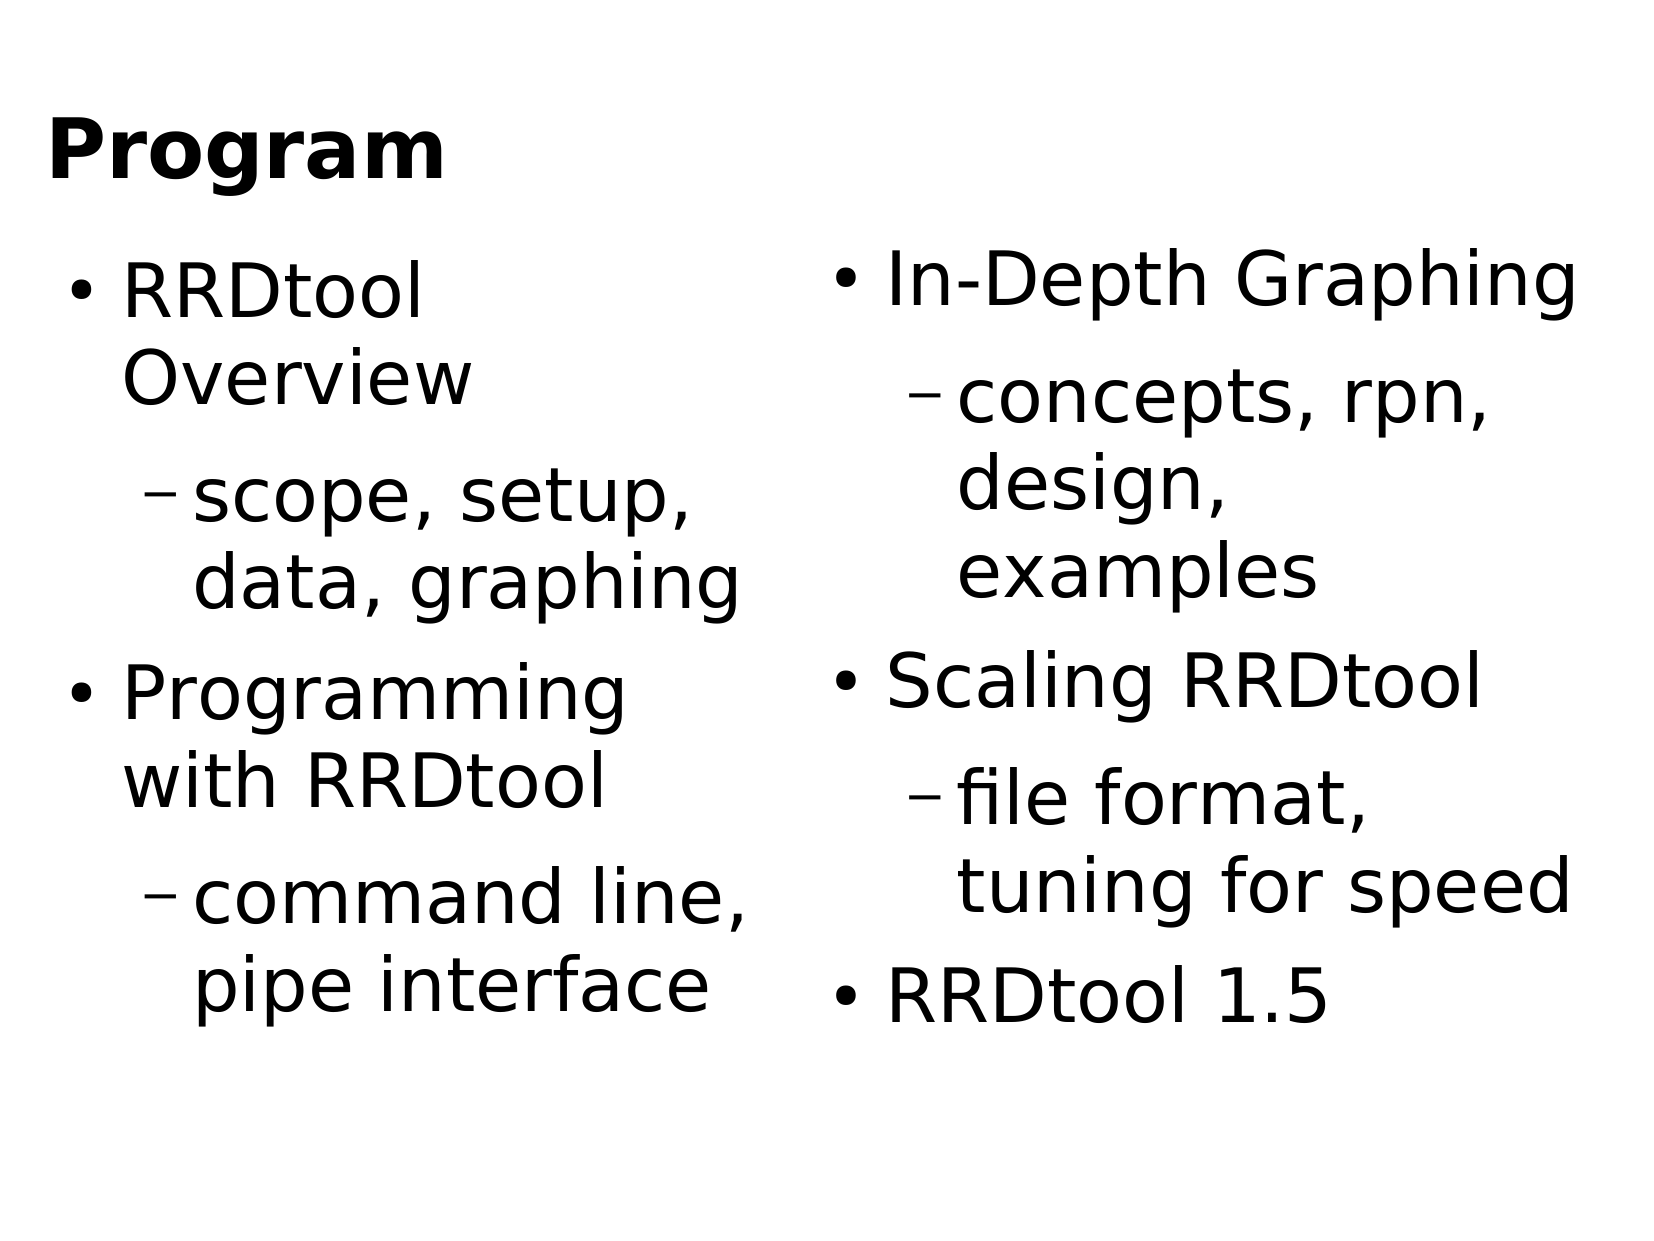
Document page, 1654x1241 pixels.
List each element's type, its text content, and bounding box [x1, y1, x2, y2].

list In-Depth Graphing concepts, rpn, design, examples Scaling RRDtool file format, tuning for speed RRDtool 1.5 [814, 236, 1583, 1085]
list RRDtool Overview scope, setup, data, graphing Programming with RRDtool command line, pipe interface [50, 248, 768, 1111]
title Program [45, 75, 1583, 225]
